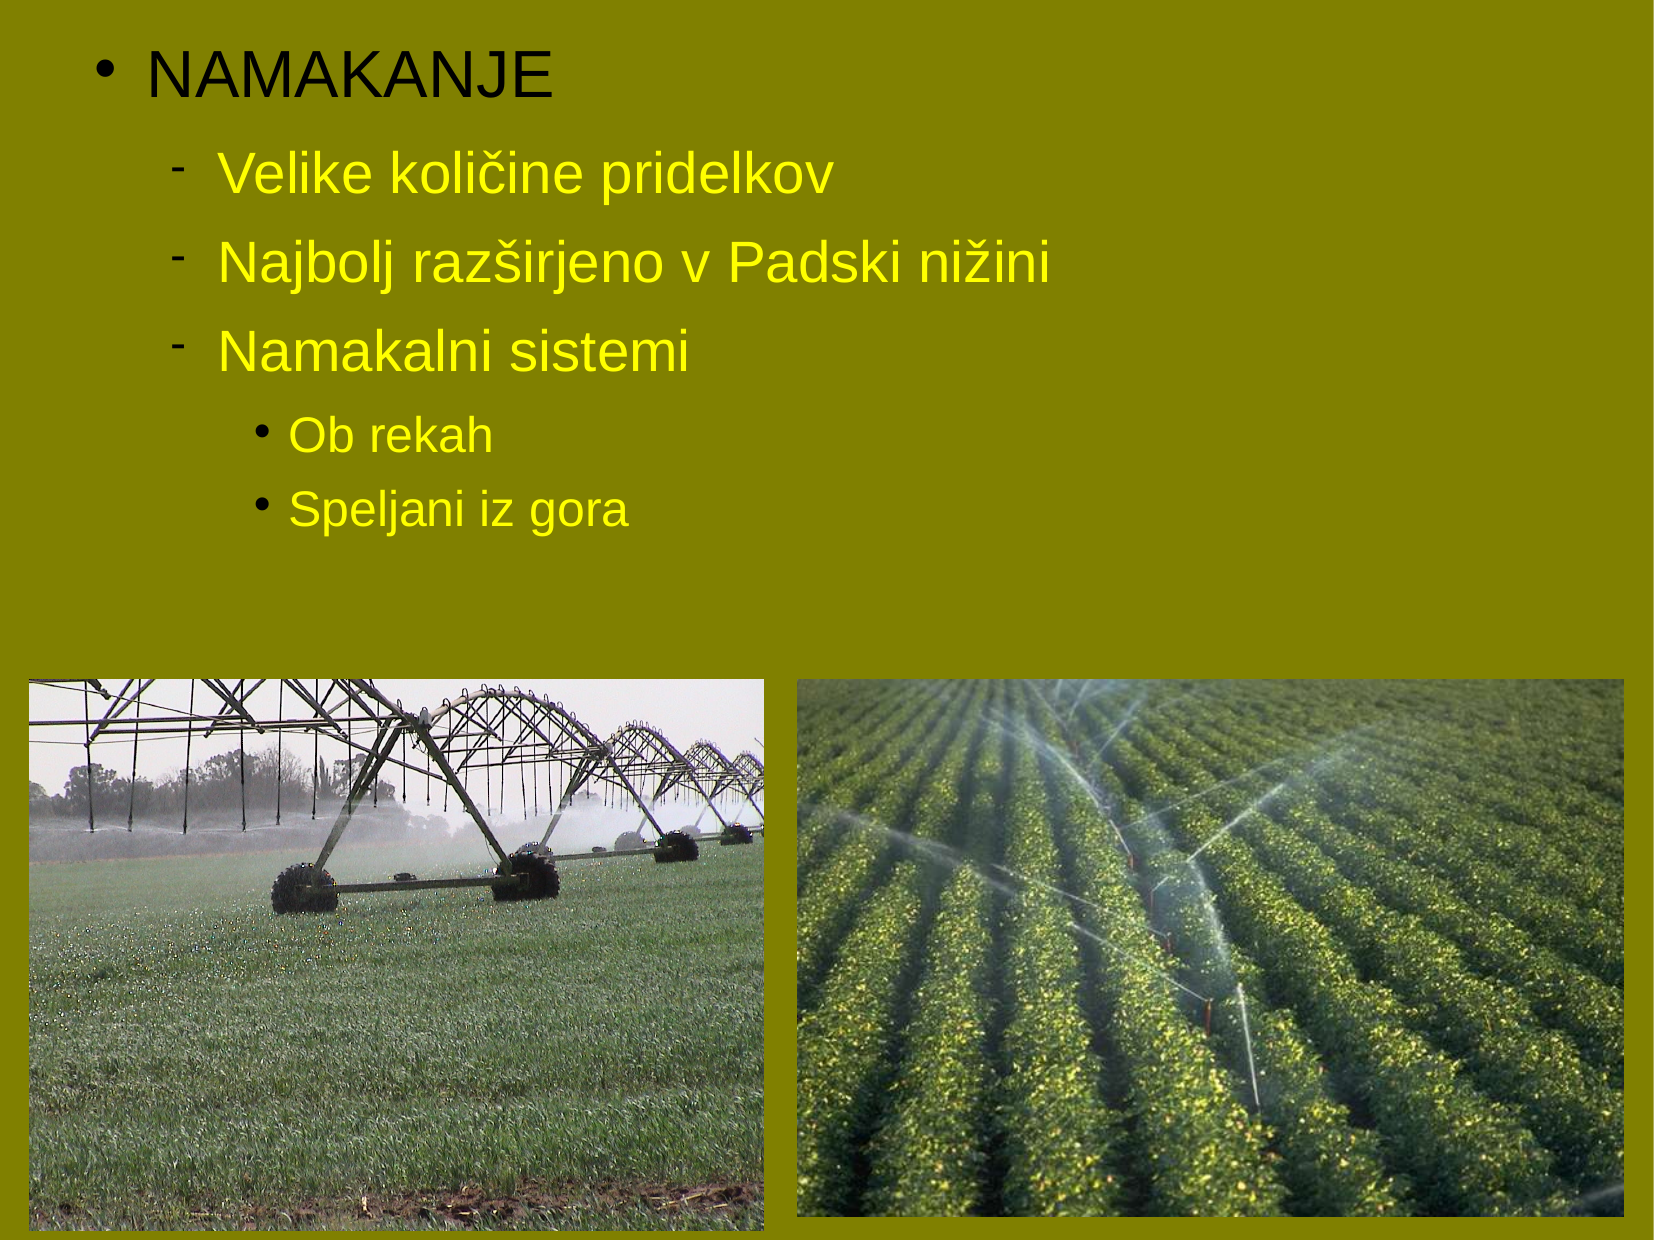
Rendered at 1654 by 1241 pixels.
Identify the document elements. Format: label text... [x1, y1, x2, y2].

list NAMAKANJE Velike količine pridelkov Najbolj razširjeno v Padski nižini Namakalni sistemi Ob rekah Speljani iz gora [76, 37, 1566, 591]
picture [29, 679, 764, 1231]
picture [797, 679, 1624, 1217]
